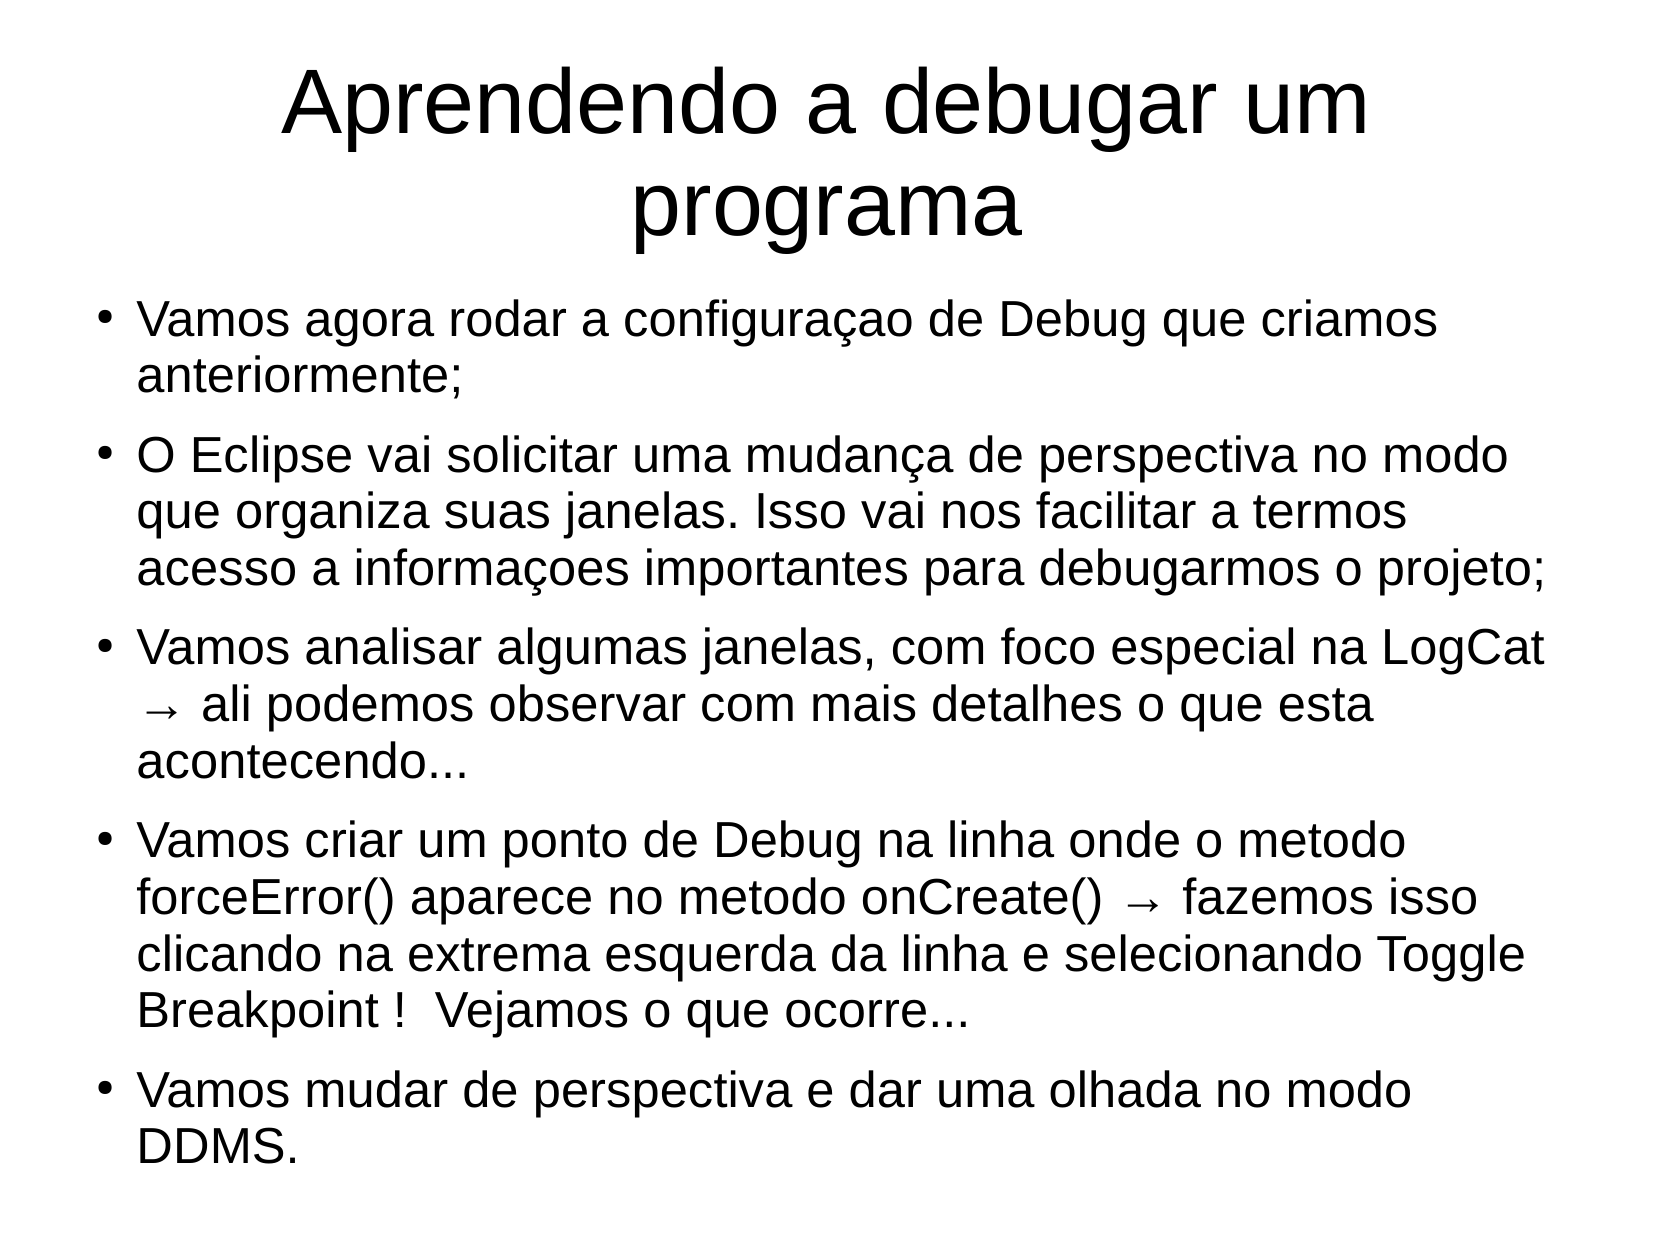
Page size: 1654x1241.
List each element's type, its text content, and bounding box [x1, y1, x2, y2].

title Aprendendo a debugar um programa [82, 49, 1571, 257]
list Vamos agora rodar a configuraçao de Debug que criamos anteriormente; O Eclipse vai solicitar uma mudança de perspectiva no modo que organiza suas janelas. Isso vai nos facilitar a termos acesso a informaçoes importantes para debugarmos o projeto; Vamos analisar algumas janelas, com foco especial na LogCat → ali podemos observar com mais detalhes o que esta acontecendo... Vamos criar um ponto de Debug na linha onde o metodo forceError() aparece no metodo onCreate() → fazemos isso clicando na extrema esquerda da linha e selecionando Toggle Breakpoint ! Vejamos o que ocorre... Vamos mudar de perspectiva e dar uma olhada no modo DDMS. [82, 290, 1571, 1241]
